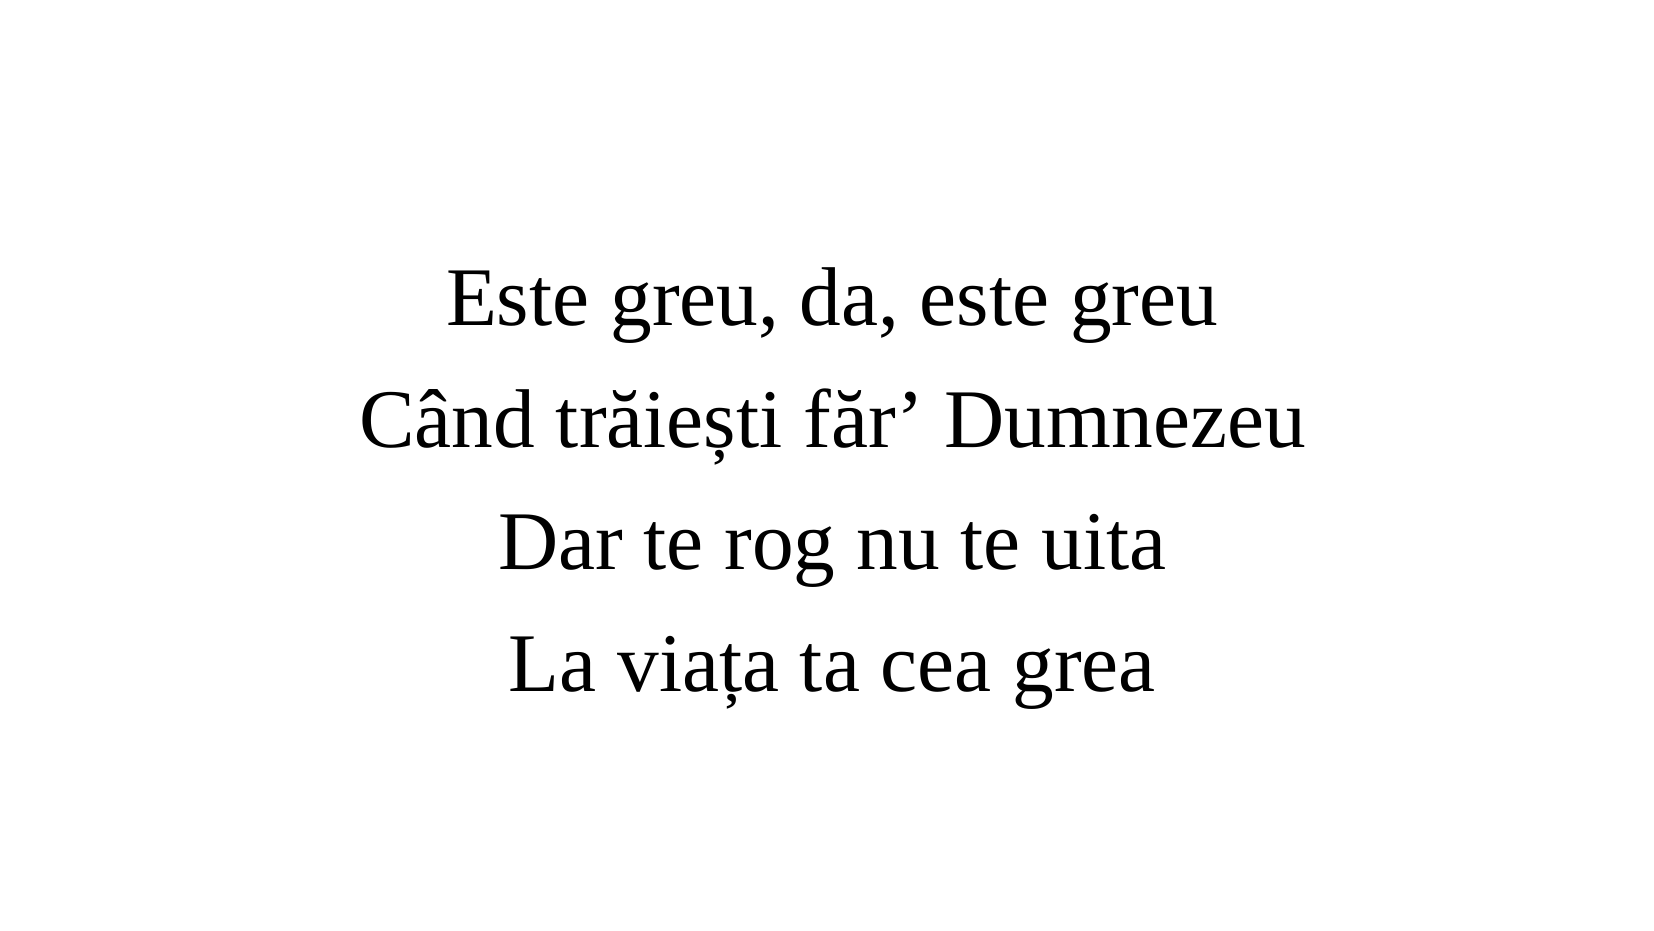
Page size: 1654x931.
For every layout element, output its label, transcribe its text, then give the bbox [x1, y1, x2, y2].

subtitle Este greu, da, este greu Când trăiești făr’ Dumnezeu Dar te rog nu te uita La viața ta cea grea [141, 238, 1524, 713]
